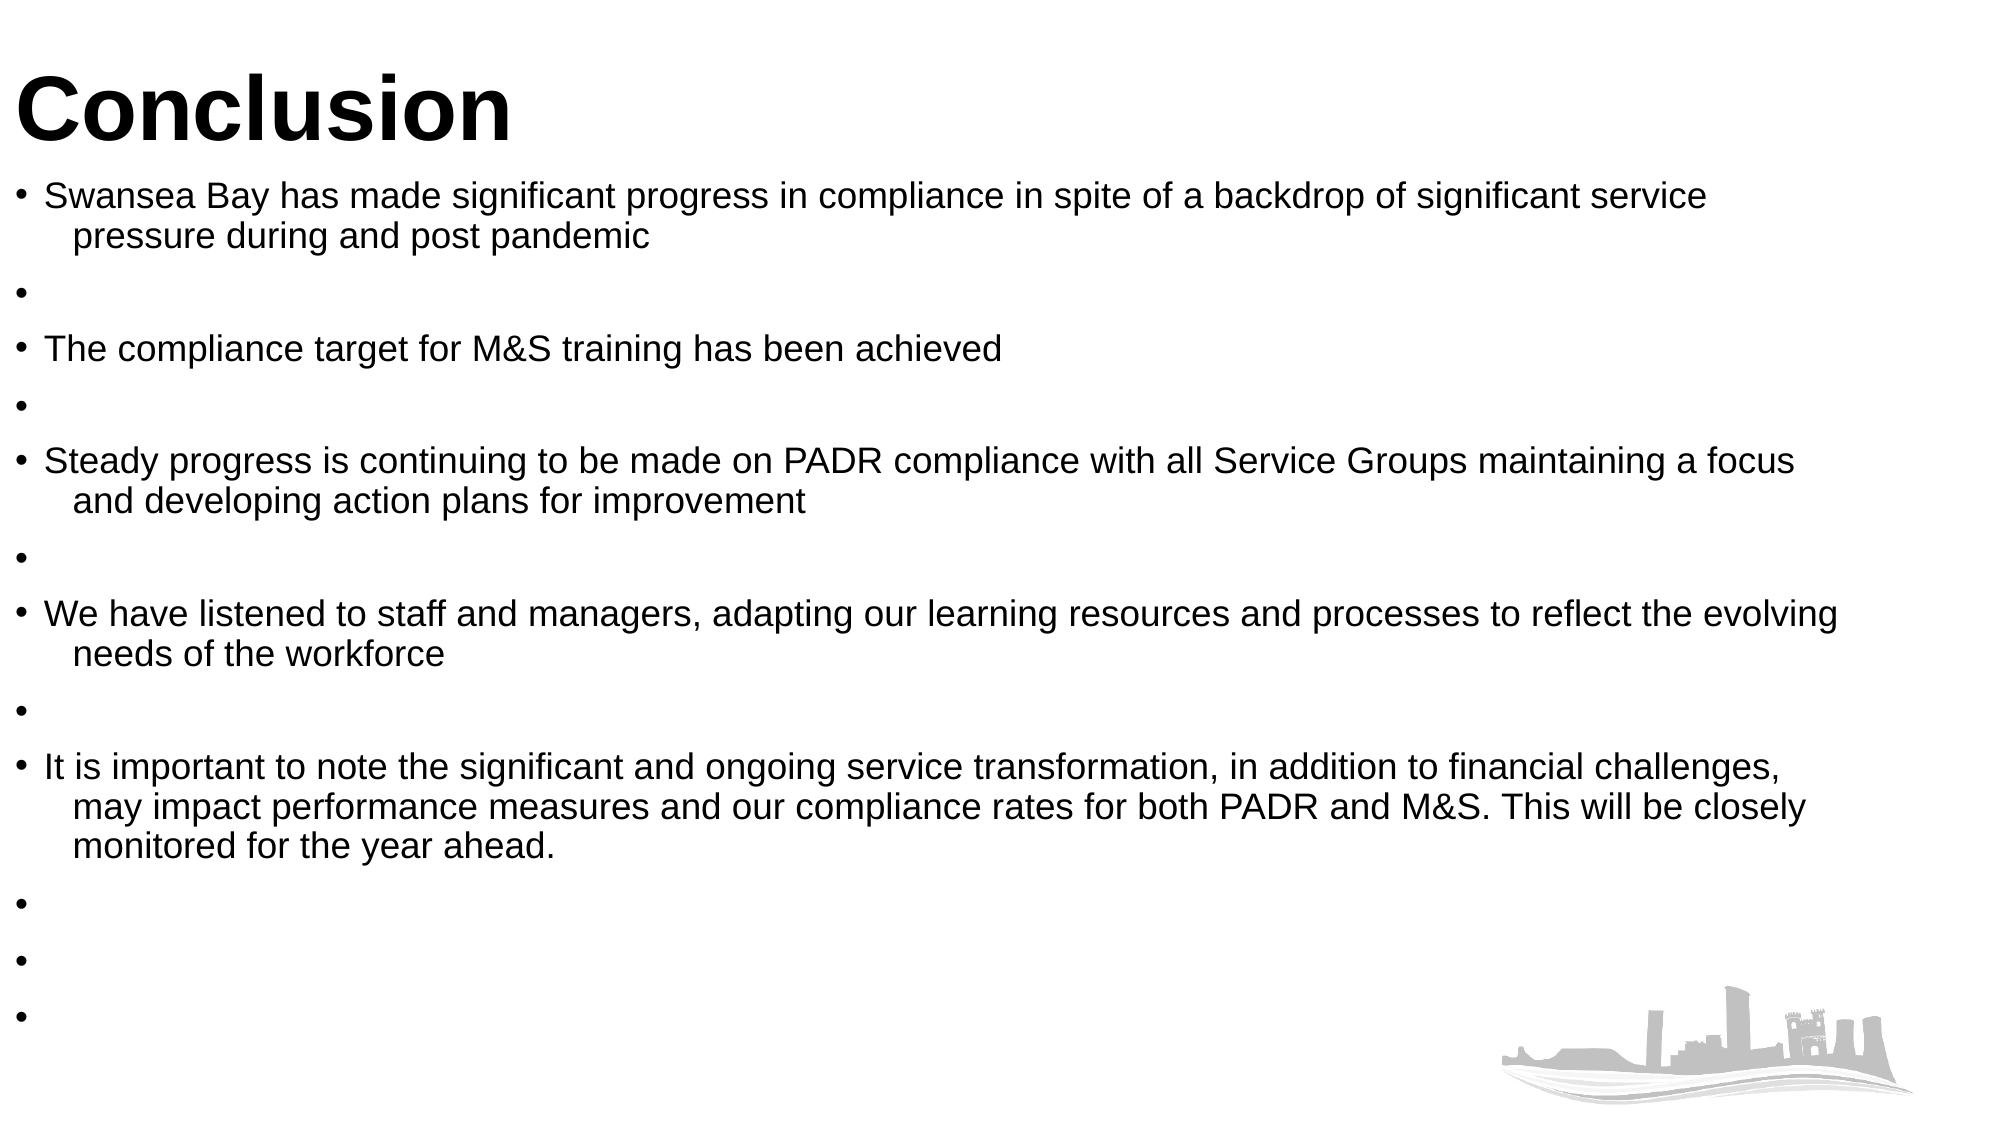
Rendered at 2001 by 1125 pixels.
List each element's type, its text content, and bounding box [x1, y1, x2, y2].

list Swansea Bay has made significant progress in compliance in spite of a backdrop of significant service pressure during and post pandemic The compliance target for M&S training has been achieved Steady progress is continuing to be made on PADR compliance with all Service Groups maintaining a focus and developing action plans for improvement We have listened to staff and managers, adapting our learning resources and processes to reflect the evolving needs of the workforce It is important to note the significant and ongoing service transformation, in addition to financial challenges, may impact performance measures and our compliance rates for both PADR and M&S. This will be closely monitored for the year ahead. [0, 220, 1863, 883]
title Conclusion [0, 2, 1863, 220]
